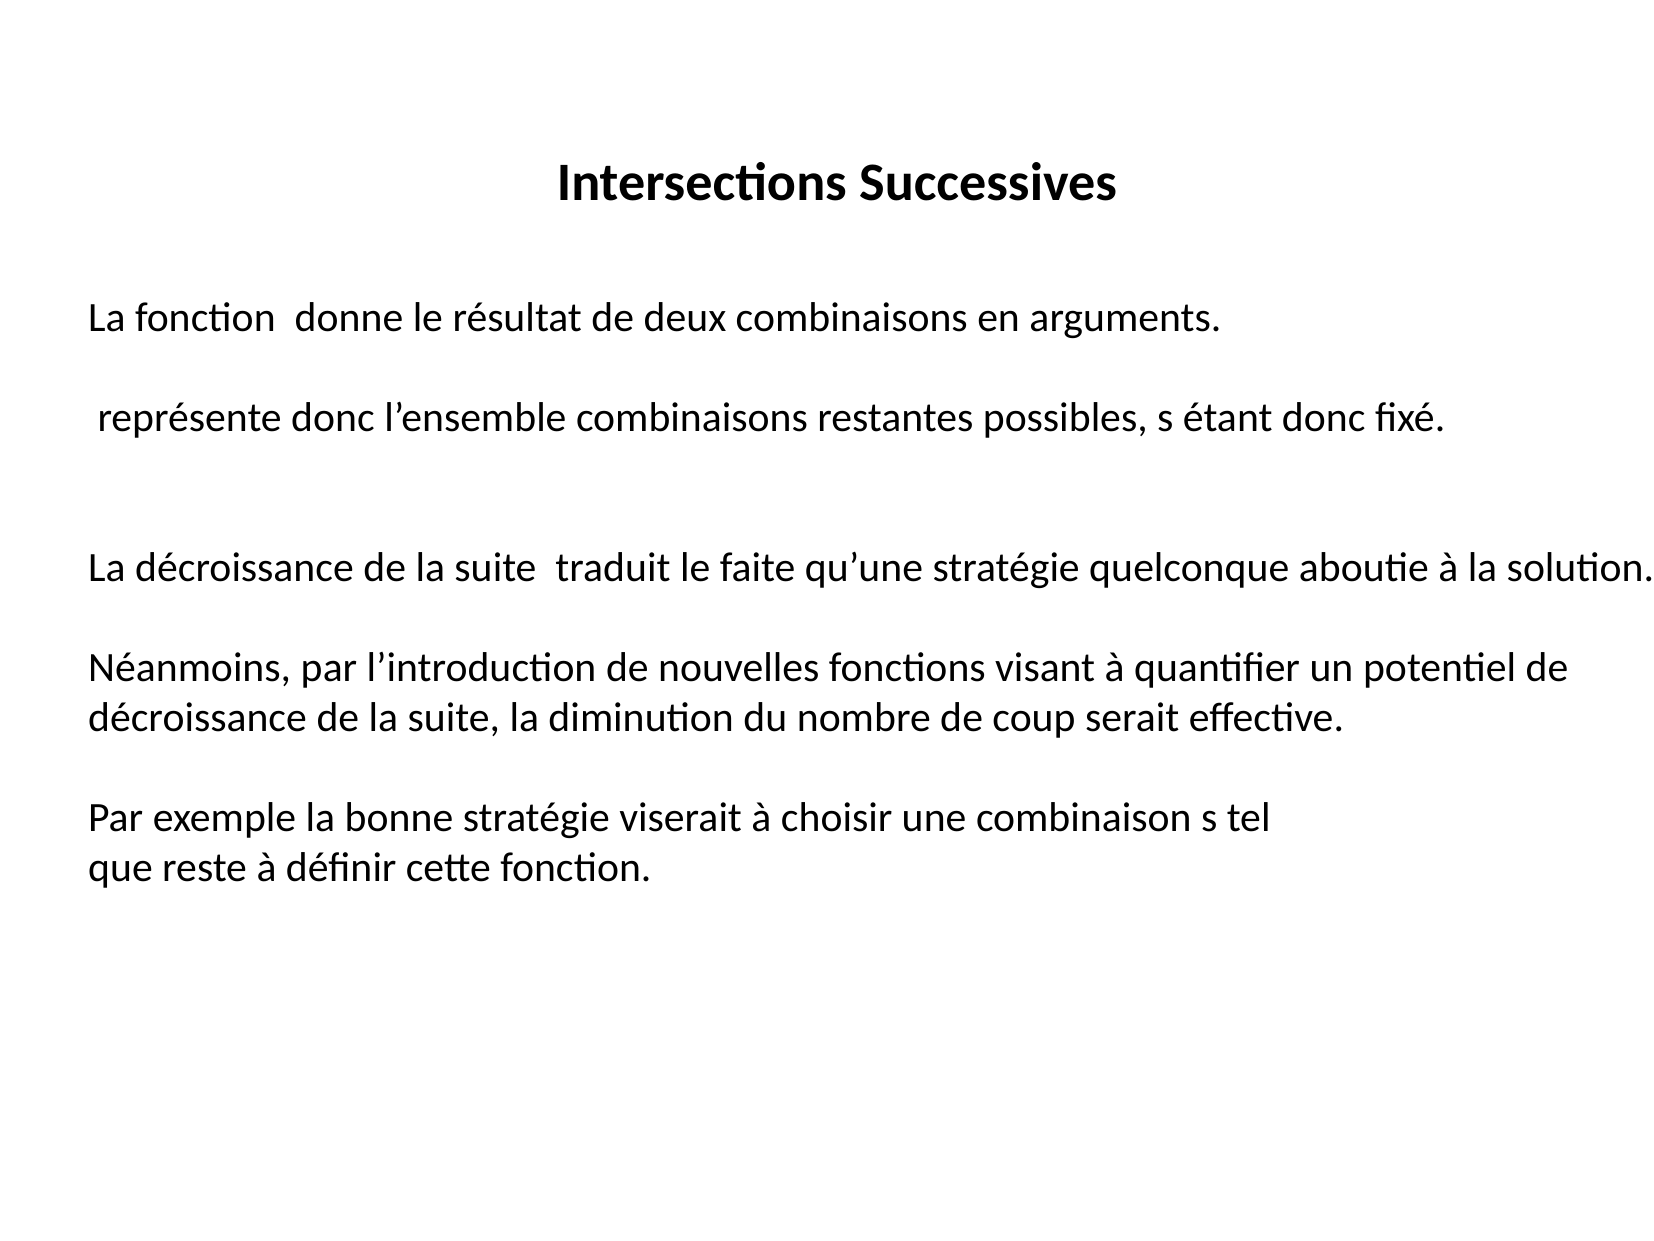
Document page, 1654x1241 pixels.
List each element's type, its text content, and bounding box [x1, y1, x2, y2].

text_box Intersections Successives [540, 138, 1151, 222]
text_box La fonction donne le résultat de deux combinaisons en arguments. représente donc l’ensemble combinaisons restantes possibles, s étant donc fixé. La décroissance de la suite traduit le faite qu’une stratégie quelconque aboutie à la solution. Néanmoins, par l’introduction de nouvelles fonctions visant à quantifier un potentiel de décroissance de la suite, la diminution du nombre de coup serait effective. Par exemple la bonne stratégie viserait à choisir une combinaison s tel que reste à définir cette fonction. [71, 281, 1654, 1241]
